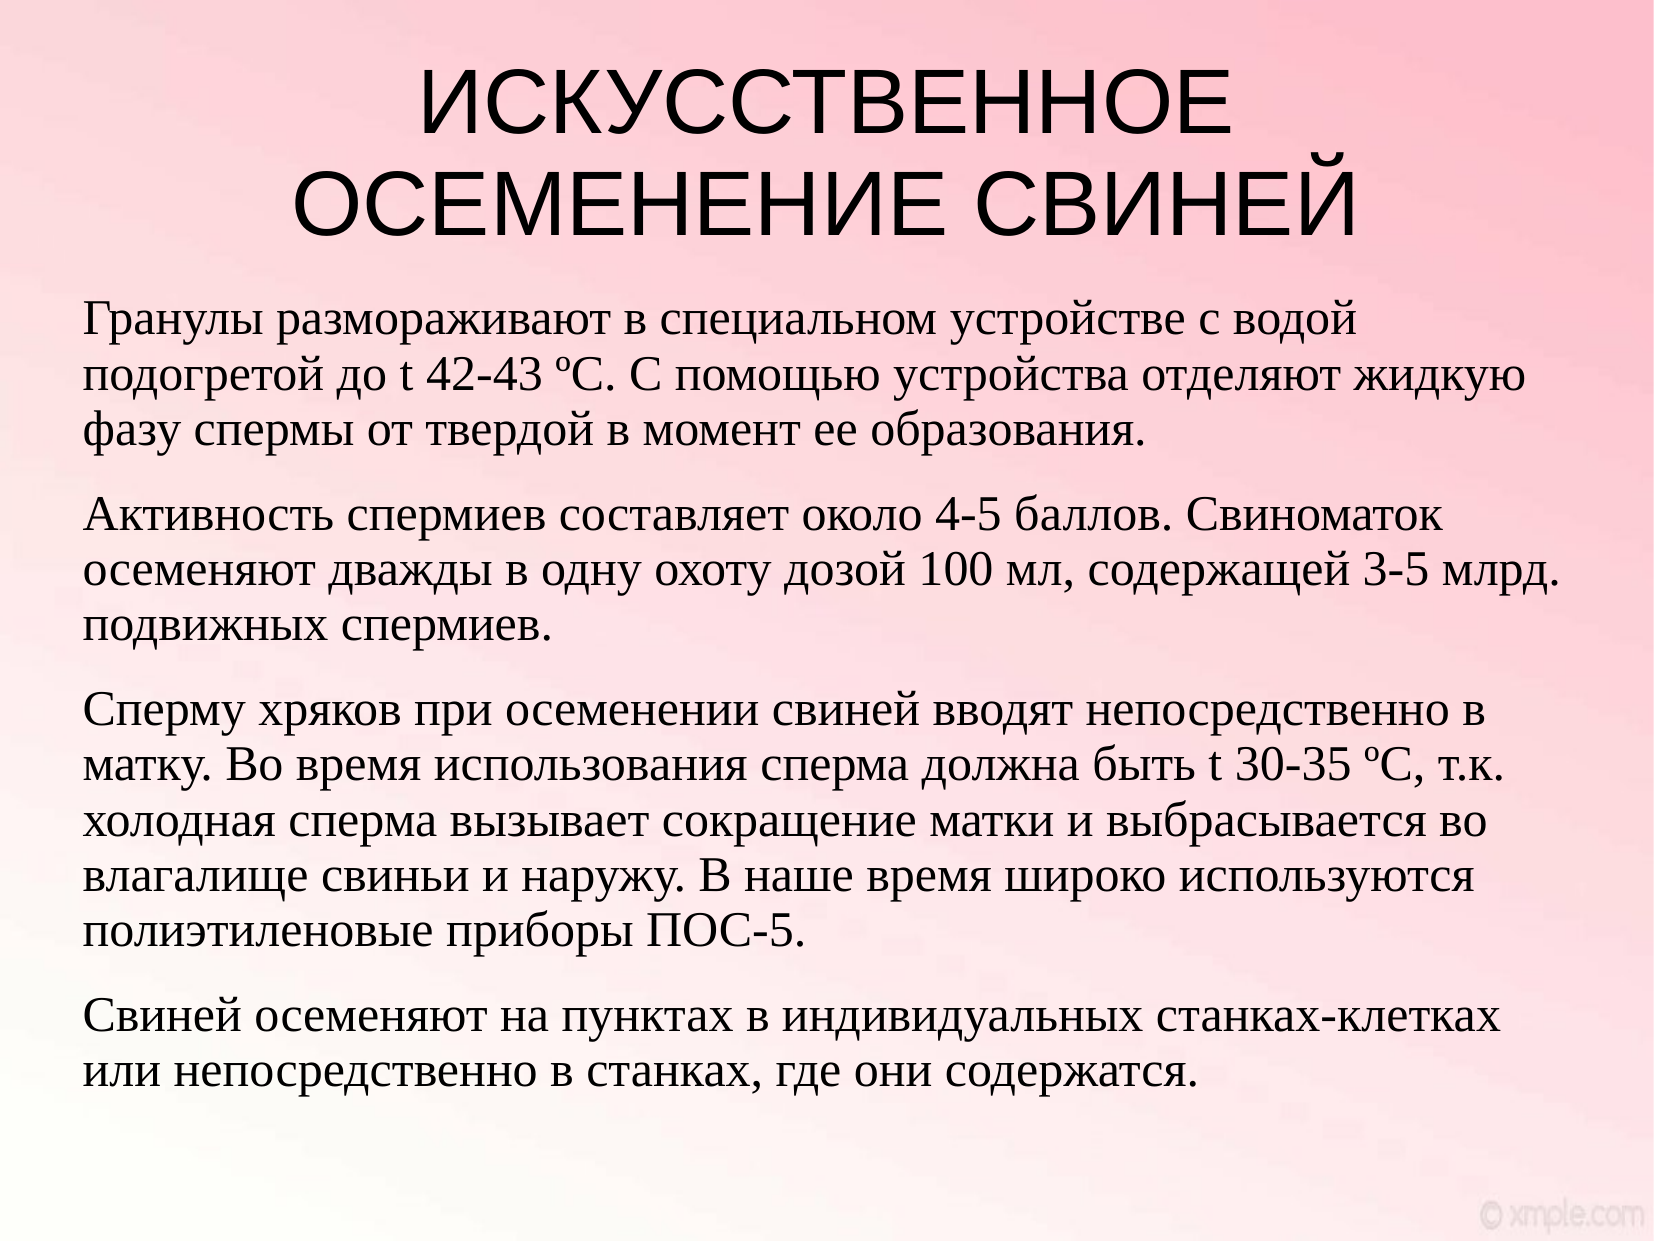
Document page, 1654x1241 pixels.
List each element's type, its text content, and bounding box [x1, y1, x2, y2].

list Гранулы размораживают в специальном устройстве с водой подогретой до t 42-43 ºС. С помощью устройства отделяют жидкую фазу спермы от твердой в момент ее образования. Активность спермиев составляет около 4-5 баллов. Свиноматок осеменяют дважды в одну охоту дозой 100 мл, содержащей 3-5 млрд. подвижных спермиев. Сперму хряков при осеменении свиней вводят непосредственно в матку. Во время использования сперма должна быть t 30-35 ºС, т.к. холодная сперма вызывает сокращение матки и выбрасывается во влагалище свиньи и наружу. В наше время широко используются полиэтиленовые приборы ПОС-5. Свиней осеменяют на пунктах в индивидуальных станках-клетках или непосредственно в станках, где они содержатся. [82, 290, 1571, 1111]
title ИСКУССТВЕННОЕ ОСЕМЕНЕНИЕ СВИНЕЙ [82, 49, 1571, 257]
picture [0, 0, 1654, 1241]
